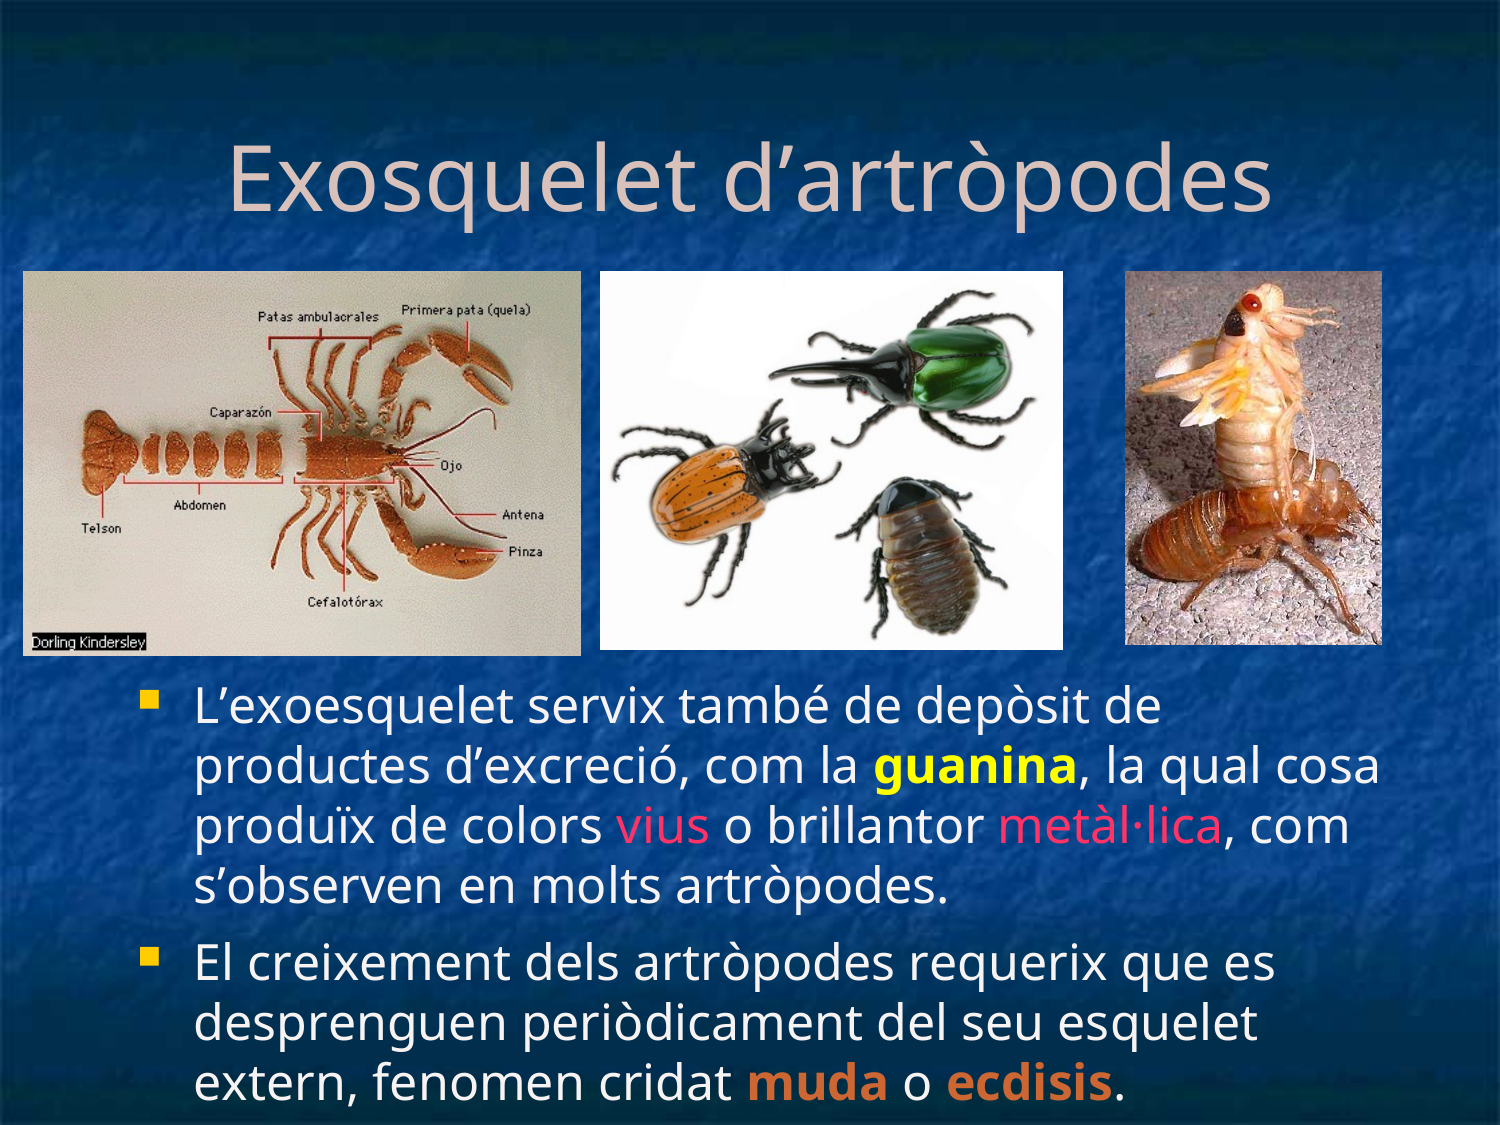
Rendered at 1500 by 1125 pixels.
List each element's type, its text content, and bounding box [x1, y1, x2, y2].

title Exosquelet d’artròpodes [75, 57, 1426, 293]
picture [0, 0, 1500, 1125]
list L’exoesquelet servix també de depòsit de productes d’excreció, com la guanina, la qual cosa produïx de colors vius o brillantor metàl·lica, com s’observen en molts artròpodes. El creixement dels artròpodes requerix que es desprenguen periòdicament del seu esquelet extern, fenomen cridat muda o ecdisis. [122, 666, 1404, 1119]
